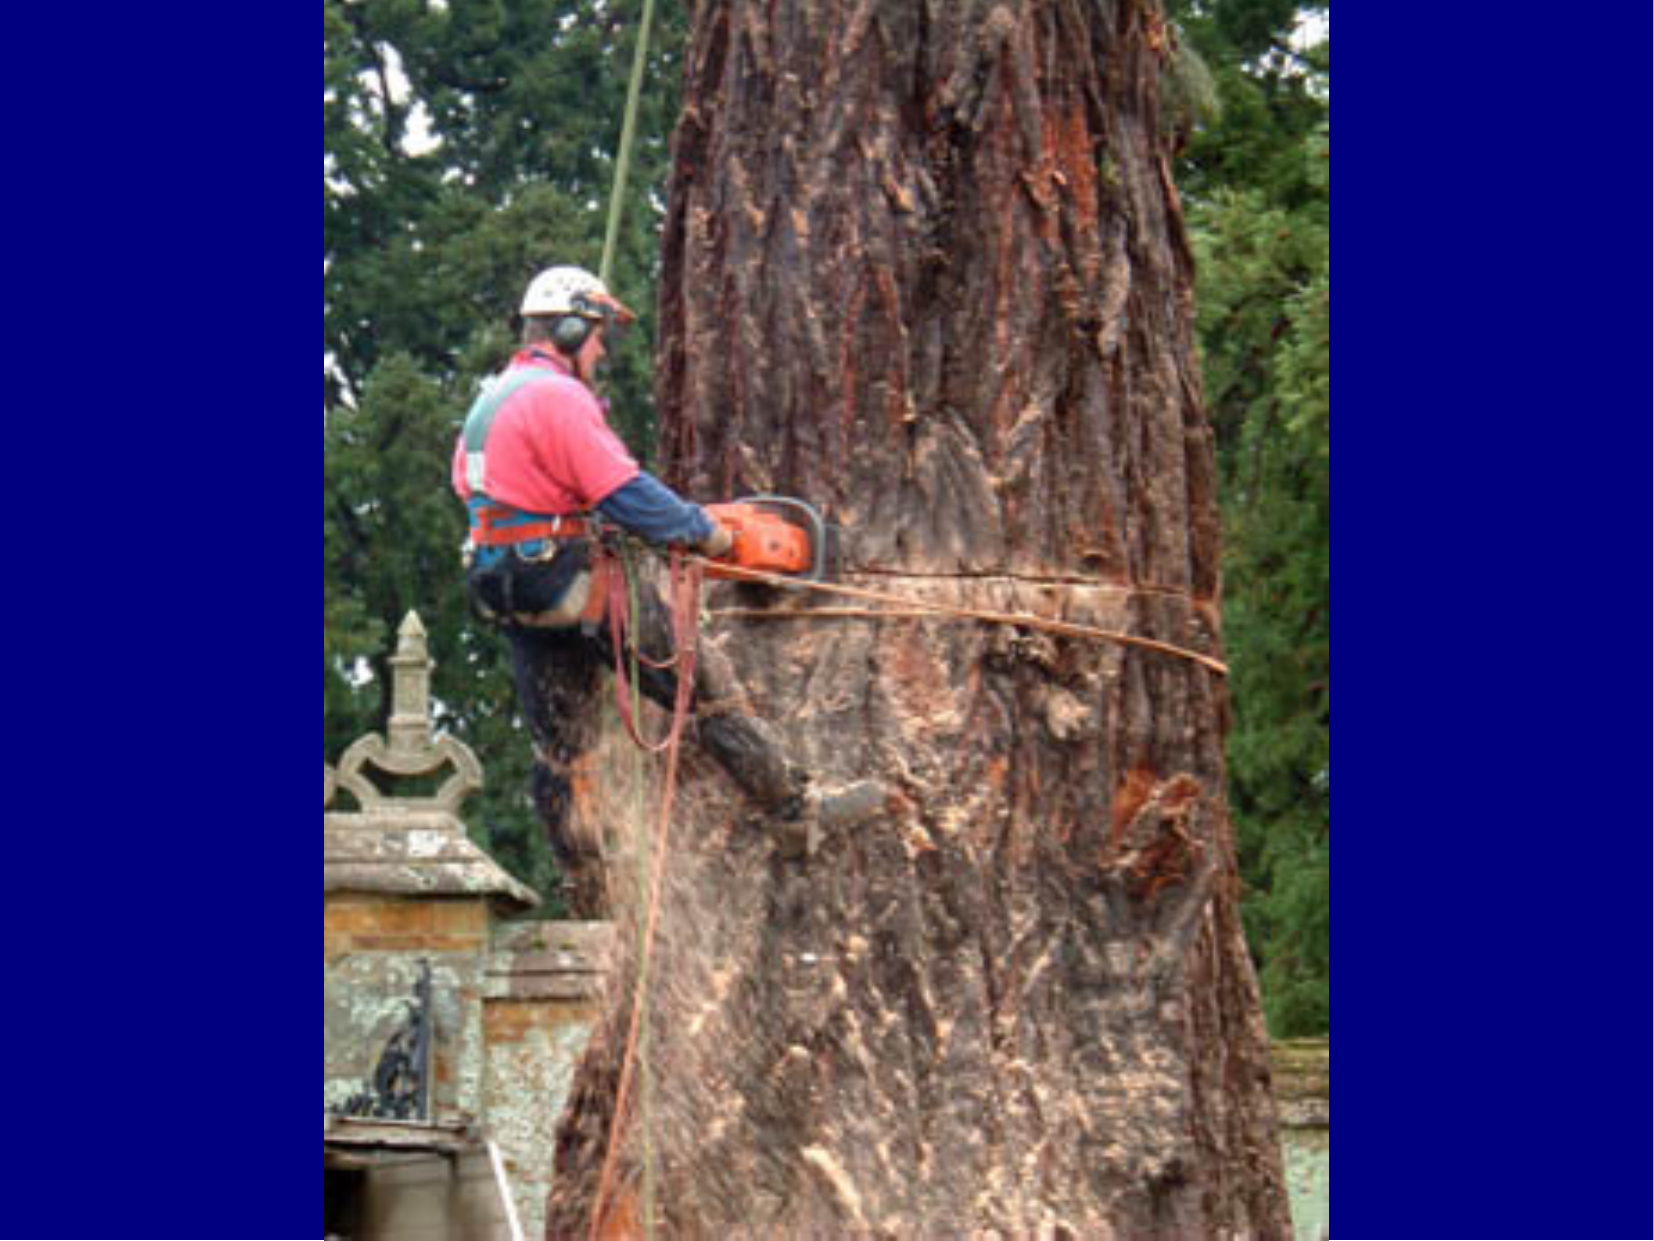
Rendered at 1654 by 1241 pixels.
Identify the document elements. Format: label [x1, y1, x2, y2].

picture [324, 0, 1329, 1241]
